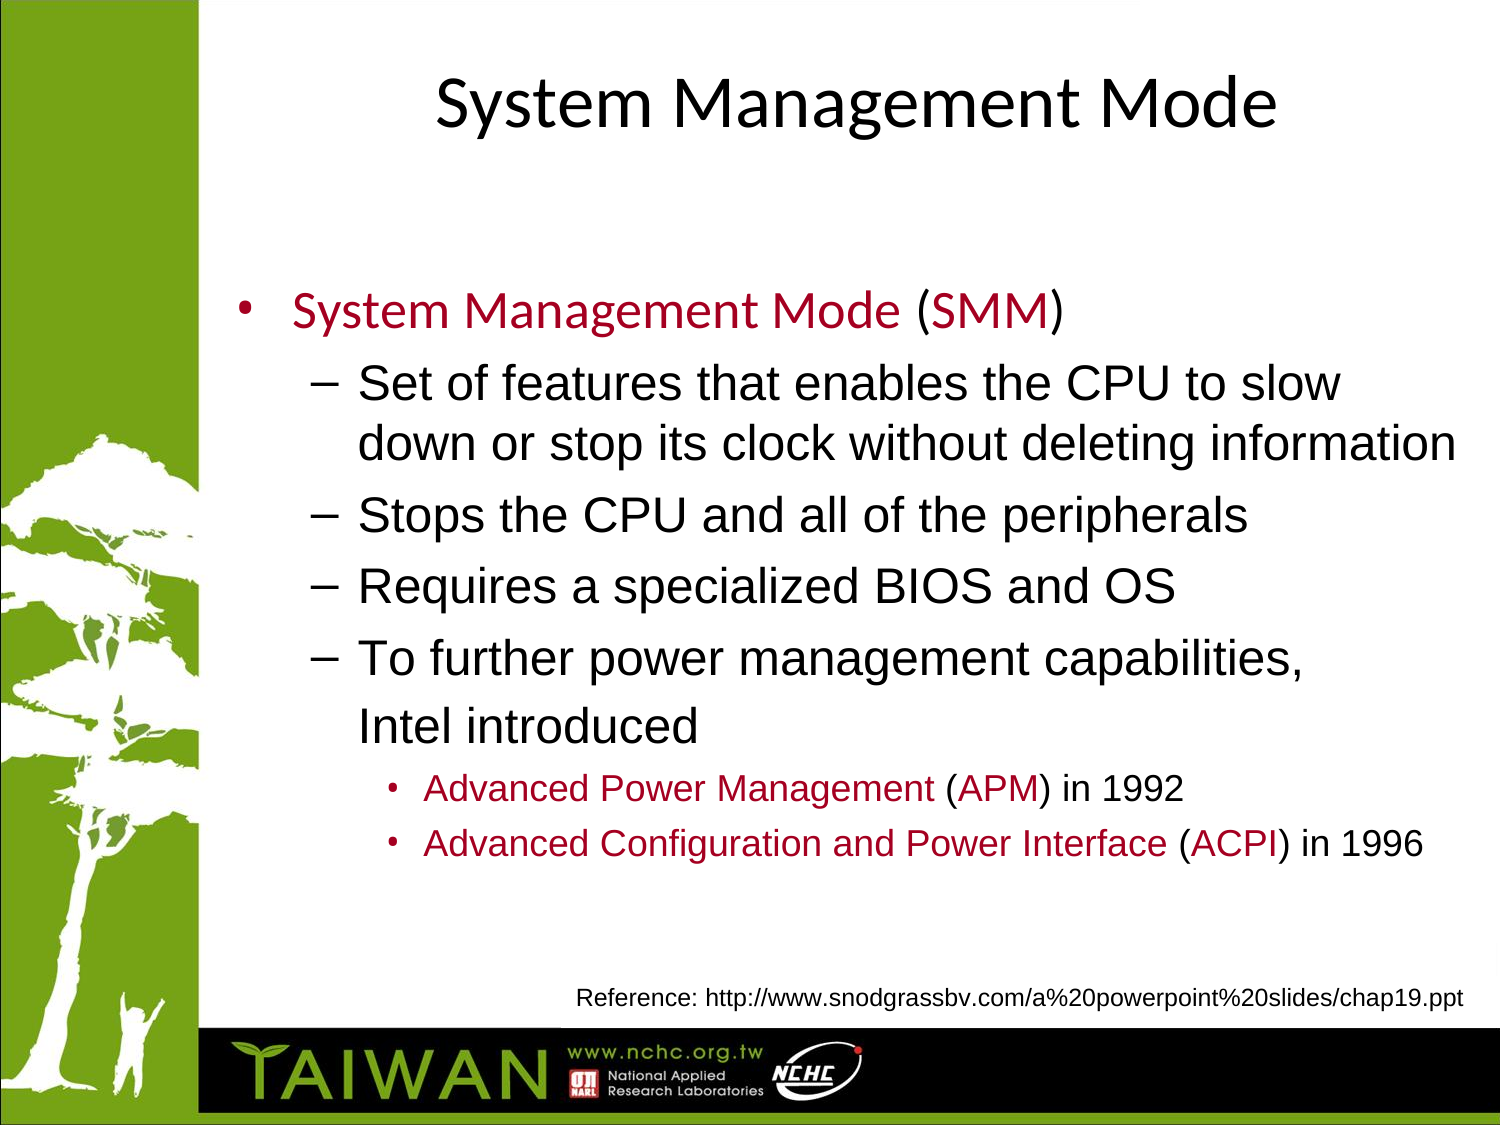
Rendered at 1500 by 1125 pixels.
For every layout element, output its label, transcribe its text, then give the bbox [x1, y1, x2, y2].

picture [0, 0, 1500, 1125]
table_header Reference: http://www.snodgrassbv.com/a%20powerpoint%20slides/chap19.ppt [561, 976, 1500, 1028]
title System Management Mode [325, 44, 1389, 150]
list System Management Mode (SMM) Set of features that enables the CPU to slow down or stop its clock without deleting information Stops the CPU and all of the peripherals Requires a specialized BIOS and OS To further power management capabilities, Intel introduced Advanced Power Management (APM) in 1992 Advanced Configuration and Power Interface (ACPI) in 1996 [220, 266, 1483, 939]
